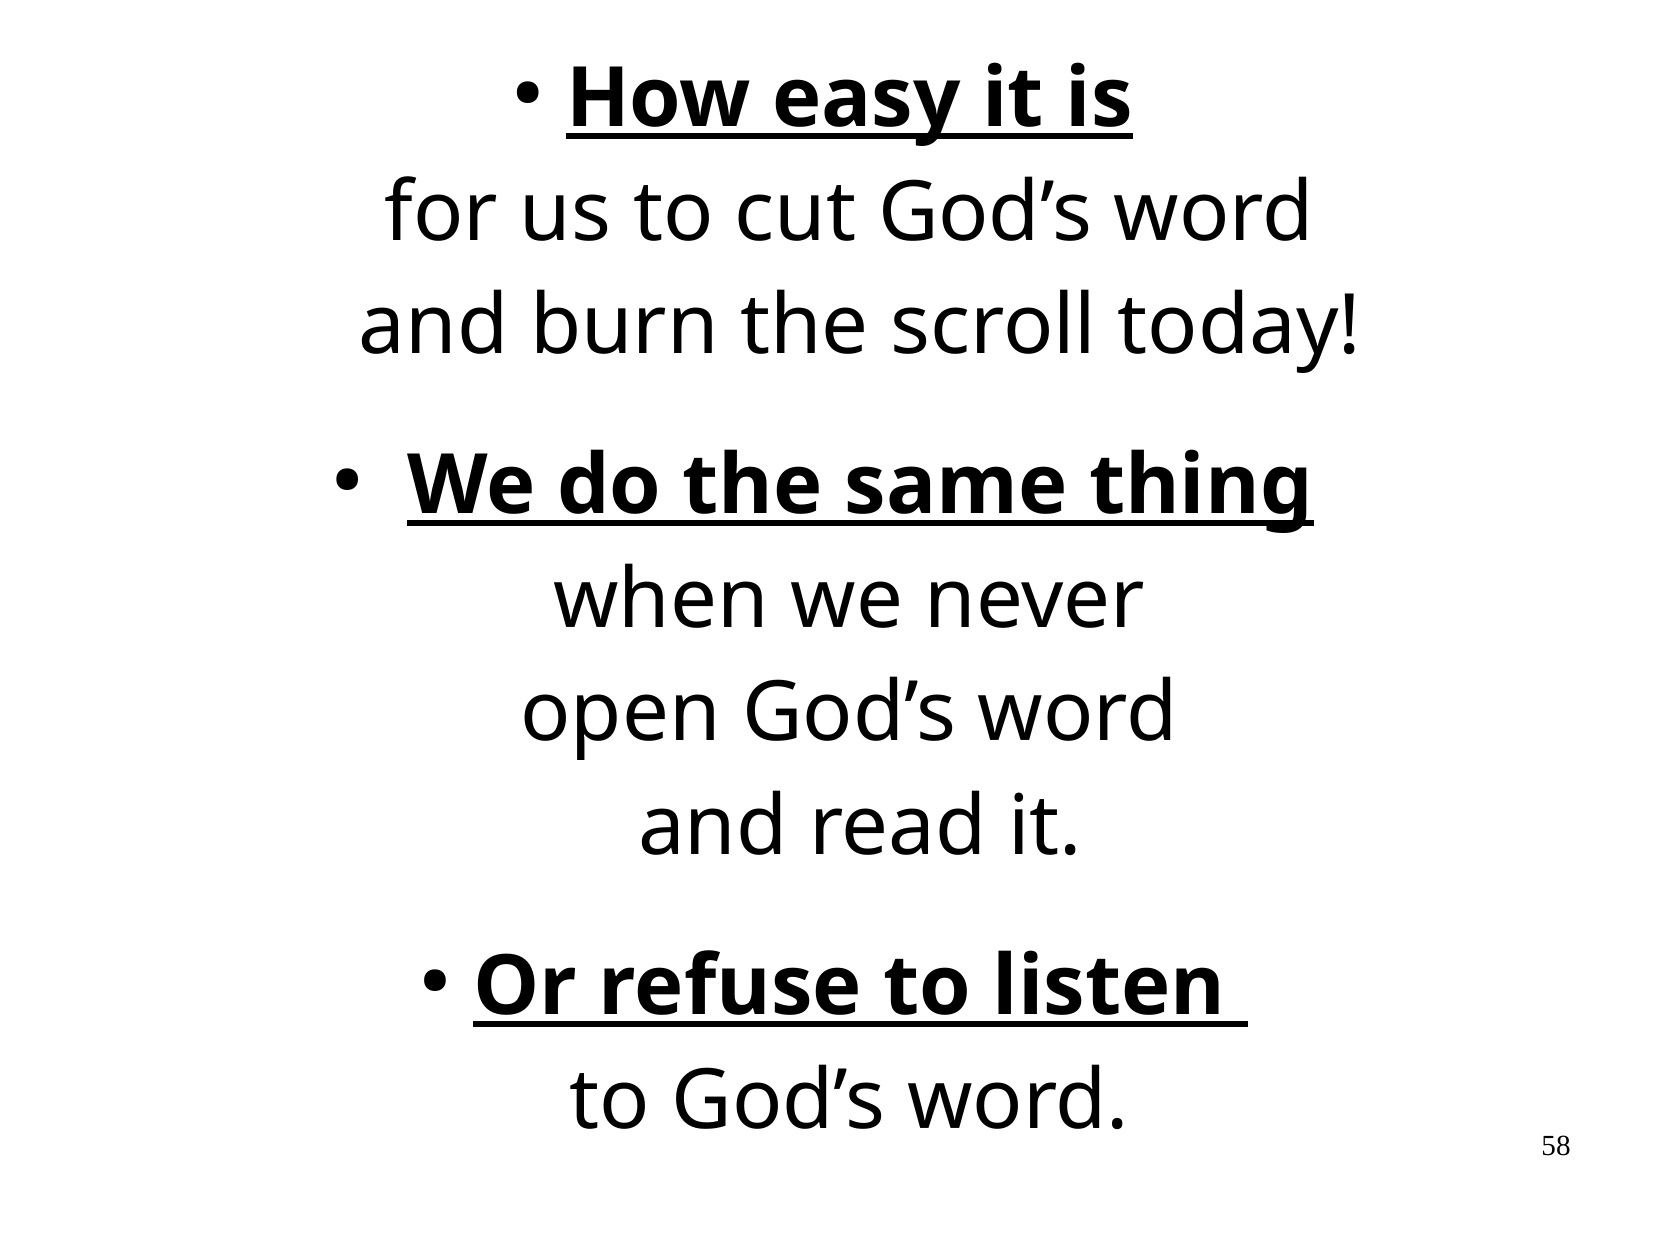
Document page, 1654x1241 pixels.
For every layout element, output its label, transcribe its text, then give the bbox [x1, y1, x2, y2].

list How easy it is for us to cut God’s word and burn the scroll today! We do the same thing when we never open God’s word and read it. Or refuse to listen to God’s word. [37, 37, 1613, 1238]
